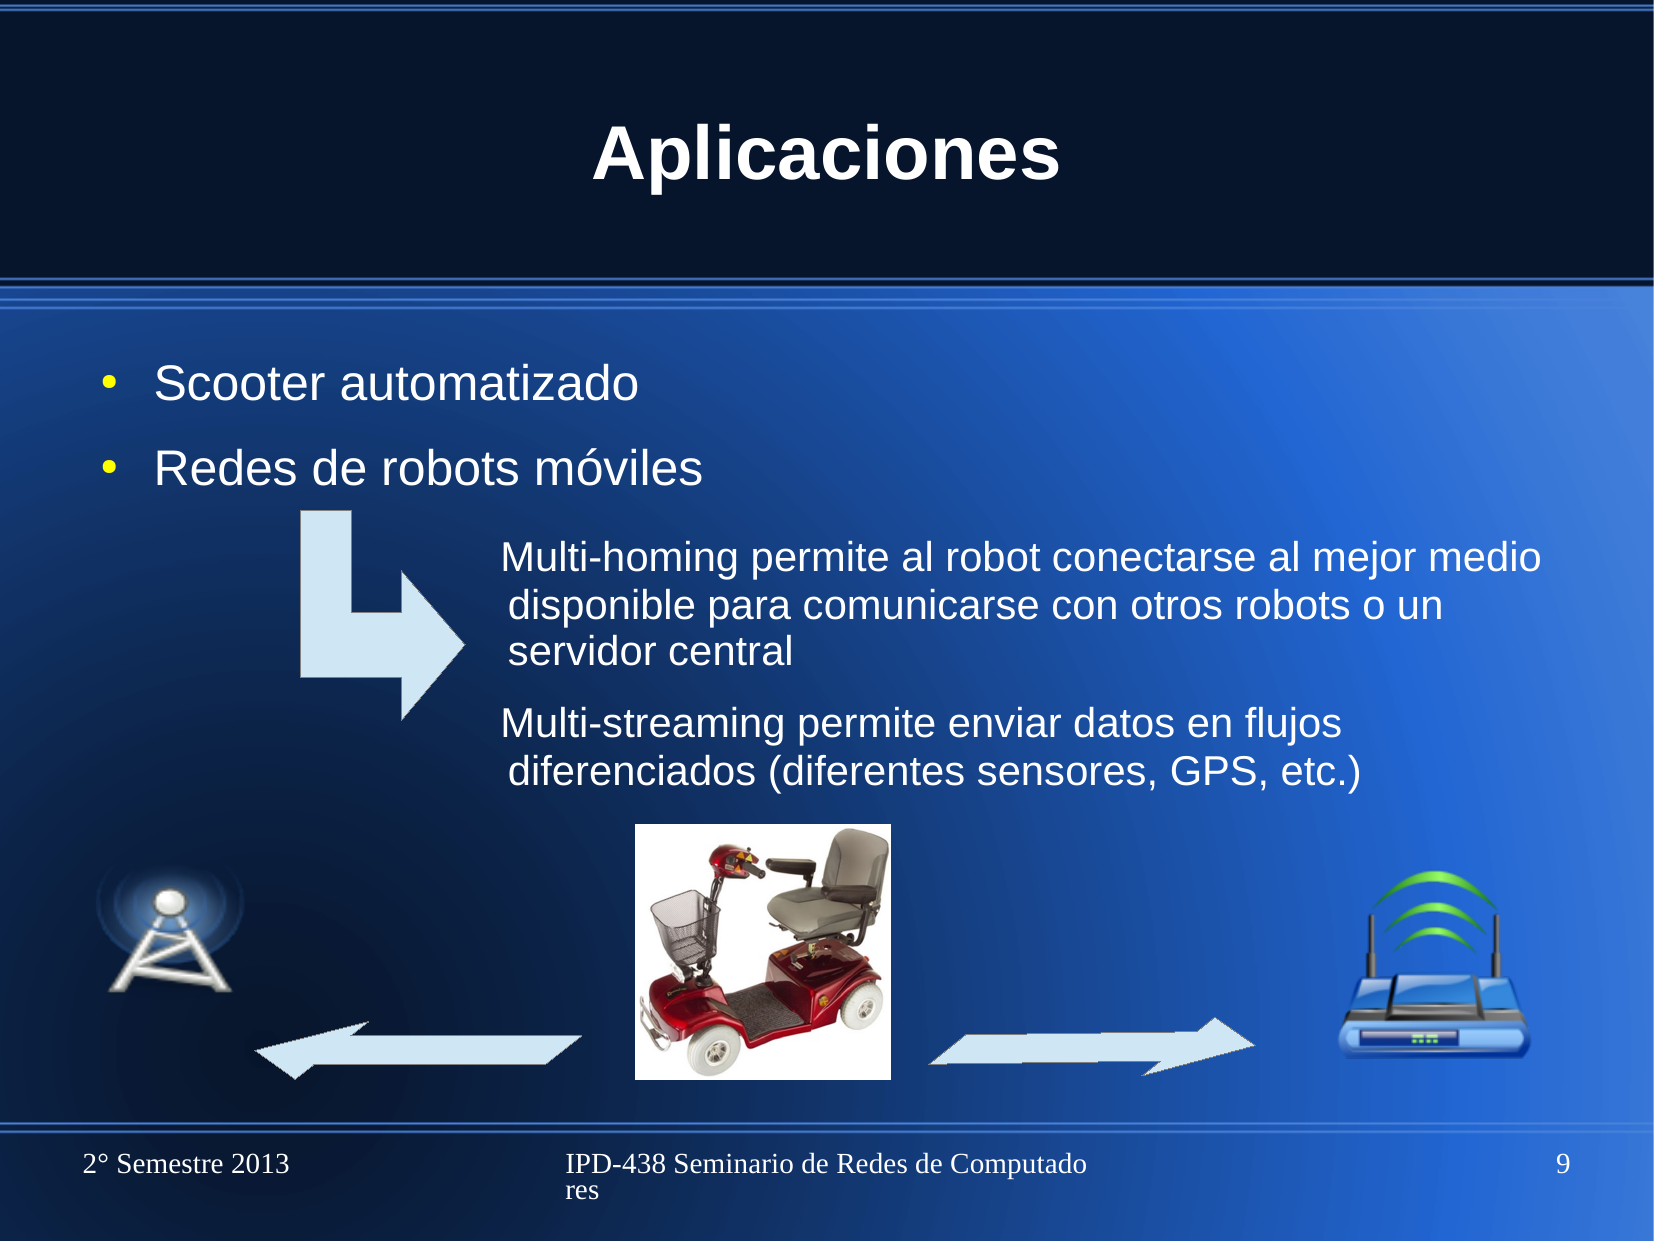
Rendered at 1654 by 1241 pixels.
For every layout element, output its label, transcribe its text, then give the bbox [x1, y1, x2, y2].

text_box [254, 1021, 582, 1080]
text_box [300, 510, 466, 721]
text_box [928, 1017, 1256, 1076]
title Aplicaciones [82, 49, 1571, 257]
picture [0, 0, 1654, 1241]
list Scooter automatizado Redes de robots móviles Multi-homing permite al robot conectarse al mejor medio disponible para comunicarse con otros robots o un servidor central Multi-streaming permite enviar datos en flujos diferenciados (diferentes sensores, GPS, etc.) [82, 355, 1571, 1075]
